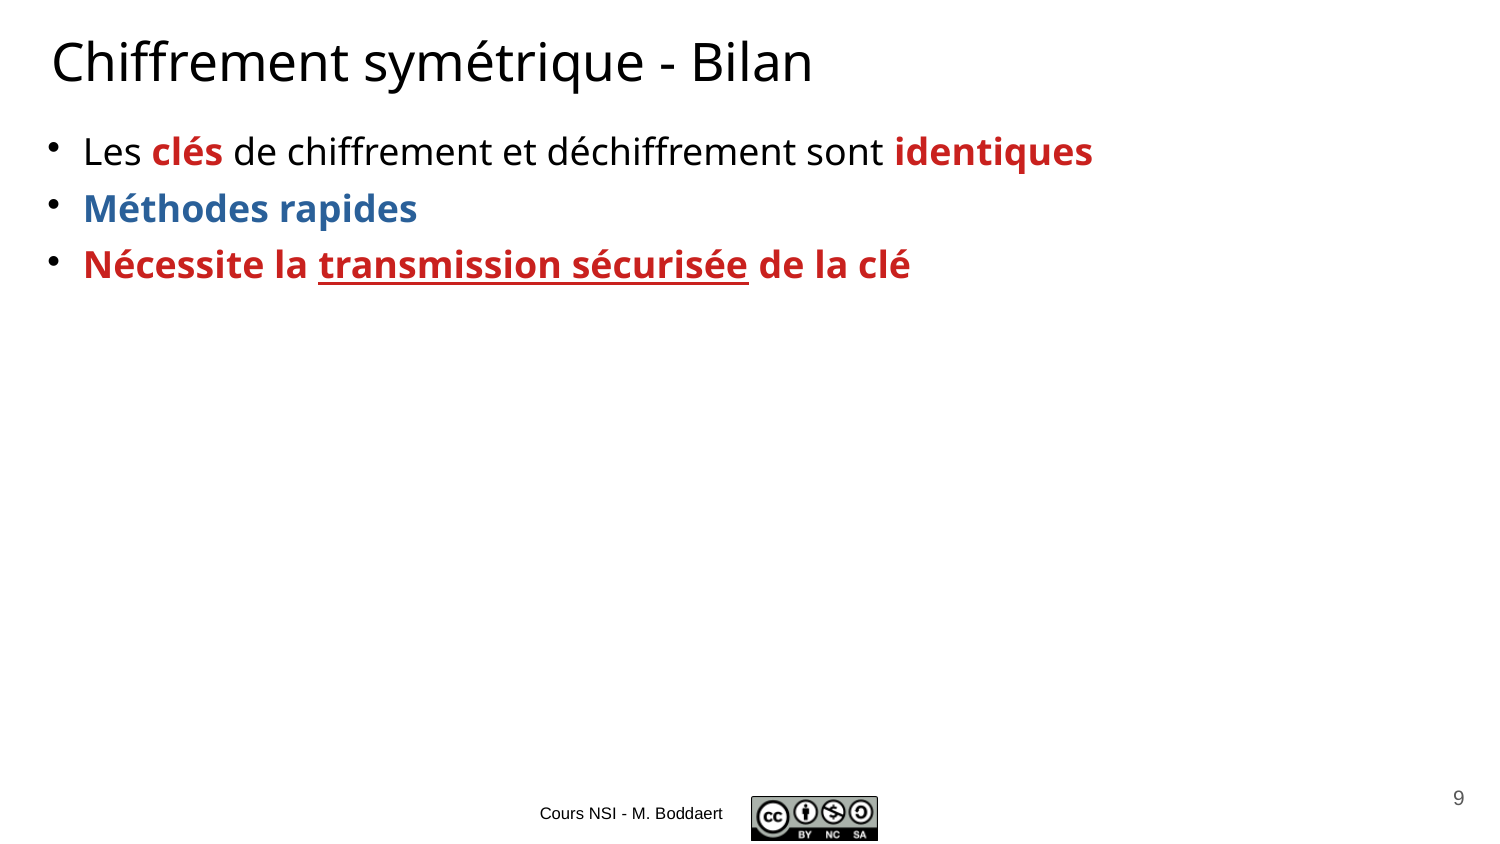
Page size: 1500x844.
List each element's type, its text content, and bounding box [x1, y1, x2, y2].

title Chiffrement symétrique - Bilan [51, 13, 1449, 108]
slide_number <numéro> [1389, 764, 1480, 830]
text_box Les clés de chiffrement et déchiffrement sont identiques Méthodes rapides Nécessite la transmission sécurisée de la clé [32, 120, 1480, 296]
picture [751, 796, 878, 841]
